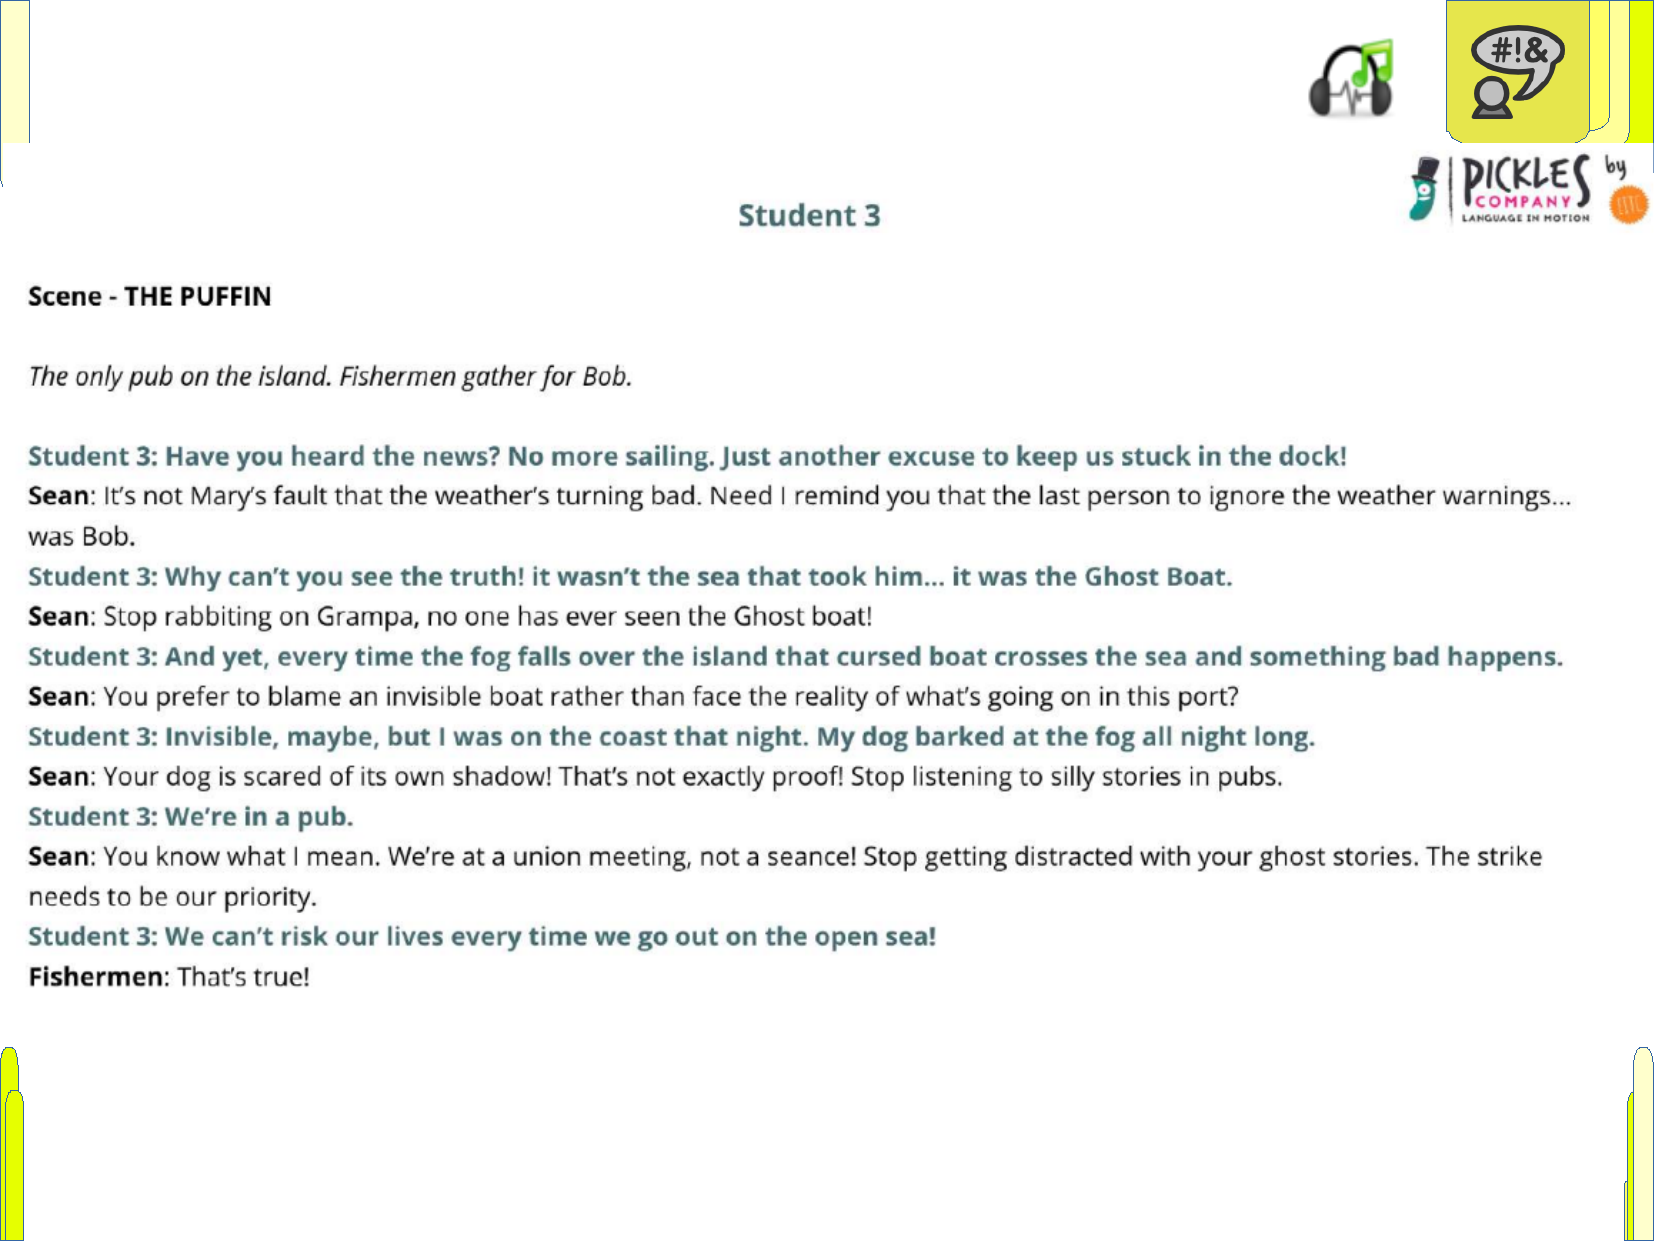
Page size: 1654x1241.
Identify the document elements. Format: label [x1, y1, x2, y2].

picture [1305, 29, 1400, 124]
picture [3, 143, 1654, 1023]
picture [1471, 25, 1565, 119]
